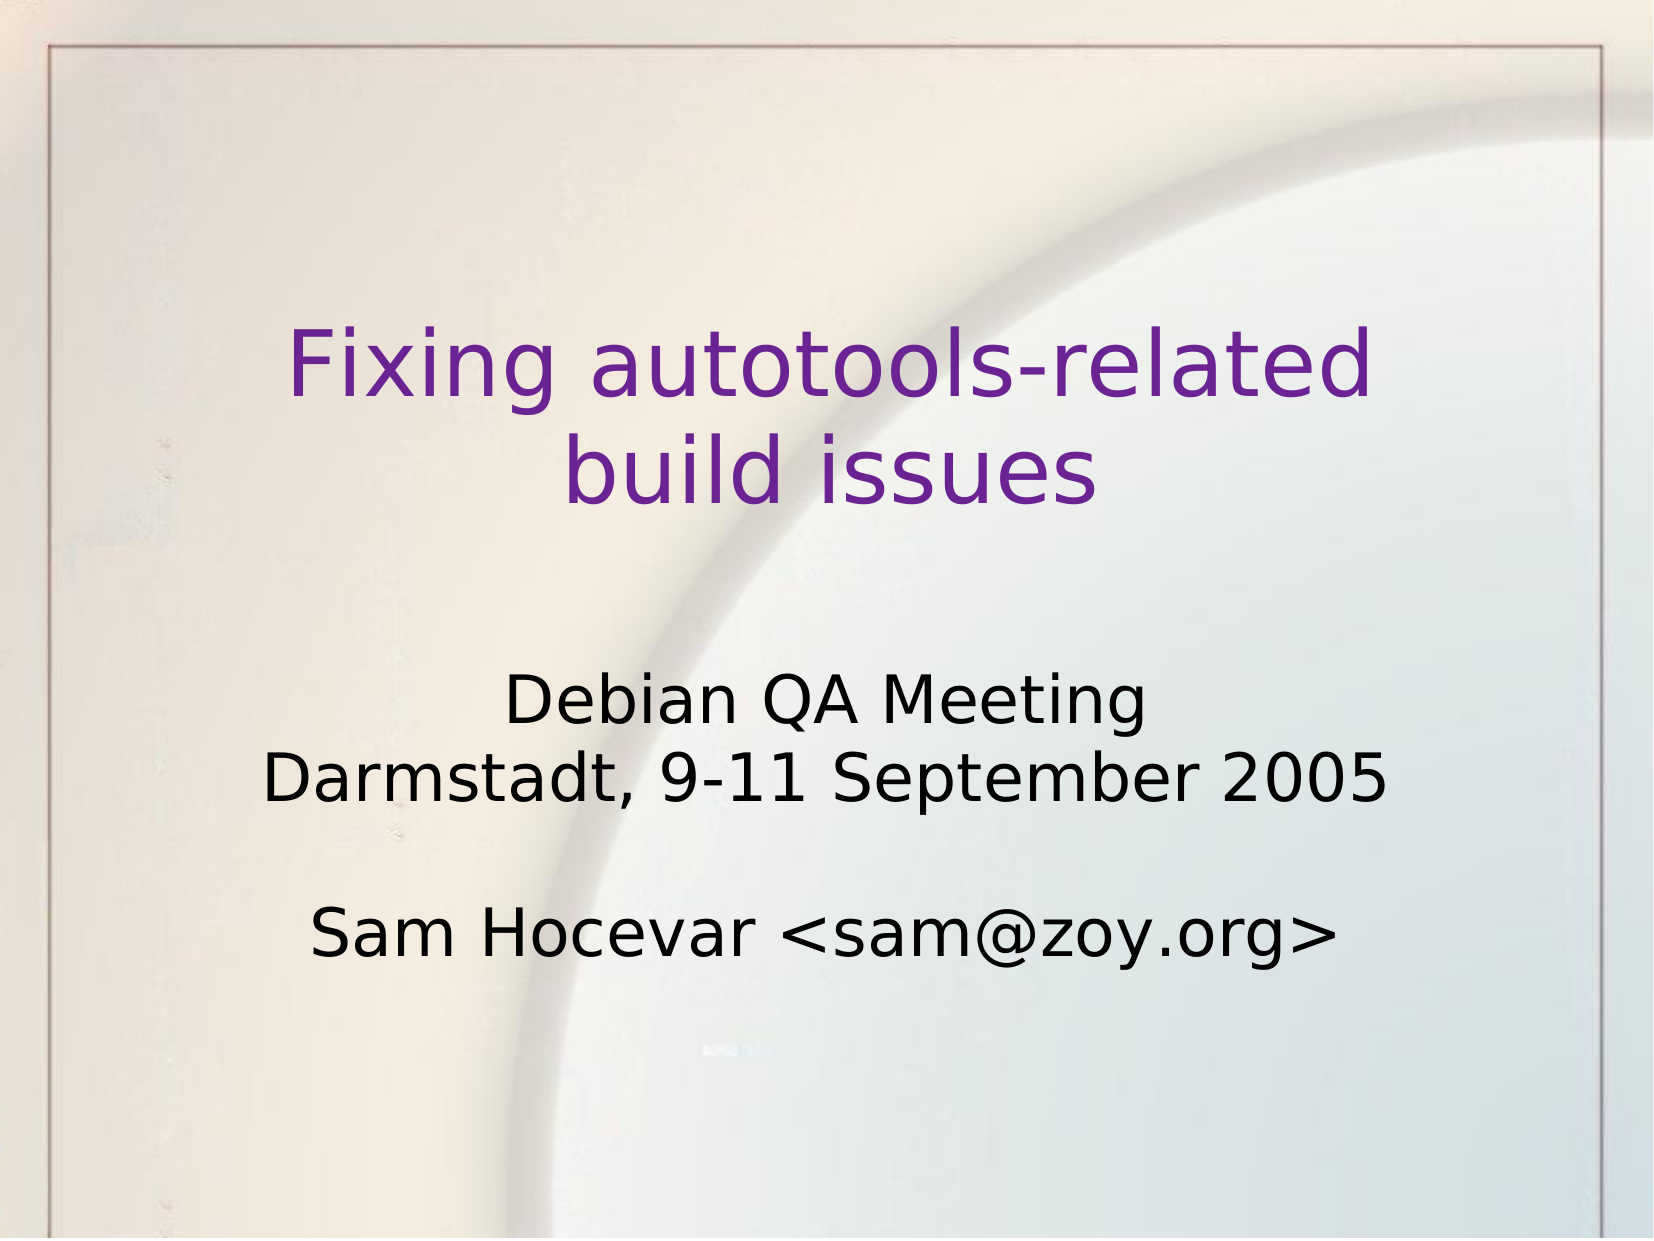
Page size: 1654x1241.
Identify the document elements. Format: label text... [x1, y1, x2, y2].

title Fixing autotools-related build issues [86, 310, 1576, 526]
picture [0, 0, 1654, 1238]
subtitle Debian QA Meeting Darmstadt, 9-11 September 2005 Sam Hocevar <sam@zoy.org> [82, 525, 1571, 1109]
